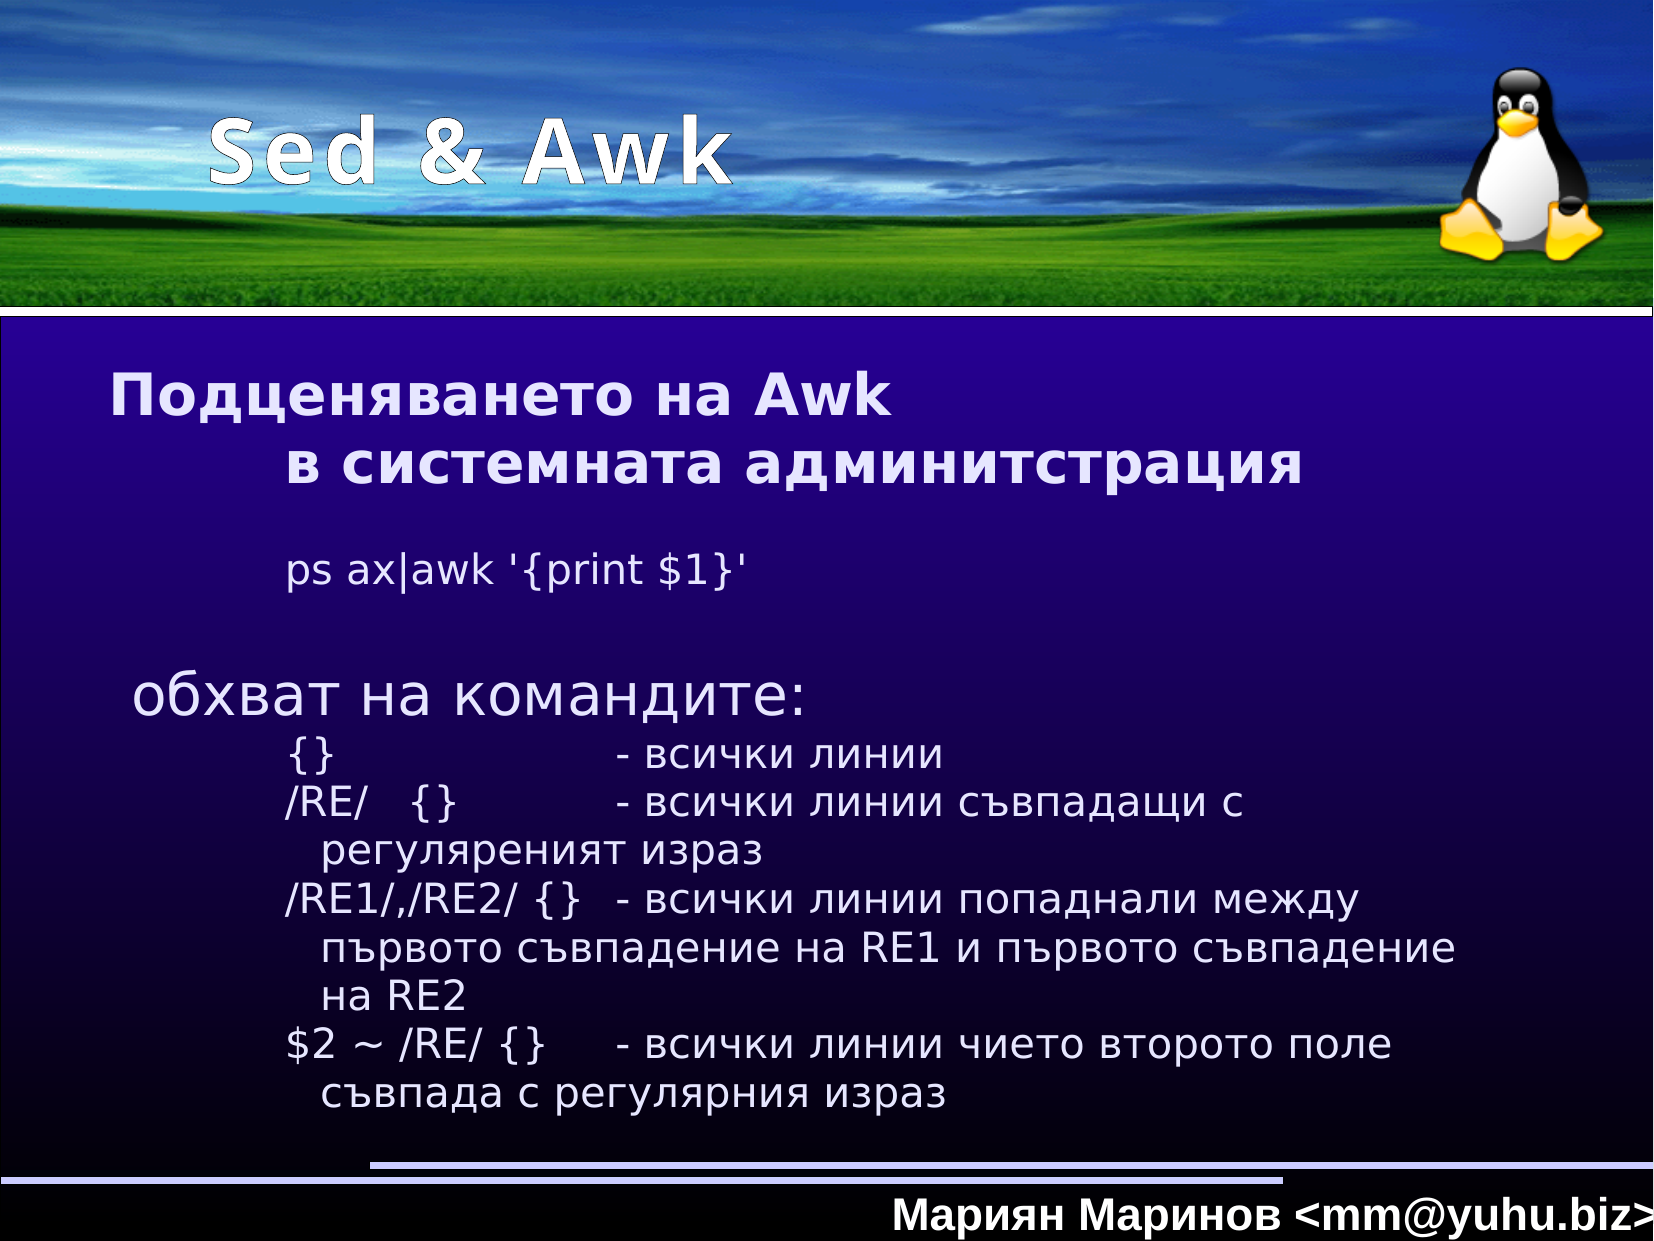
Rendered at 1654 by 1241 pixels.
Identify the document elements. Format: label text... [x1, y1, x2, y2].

text_box Мариян Маринов <mm@yuhu.biz> [891, 1189, 1653, 1241]
title Sed & Awk [206, 44, 1416, 252]
list Подценяването на Awk в системната админитстрация ps ax|awk '{print $1}' обхват на командите: {} - всички линии /RE/ {} - всички линии съвпадащи с регуляреният израз /RE1/,/RE2/ {} - всички линии попаднали между първото съвпадение на RE1 и първото съвпадение на RE2 $2 ~ /RE/ {} - всички линии чието второто поле съвпада с регулярния израз [36, 361, 1464, 1234]
text_box [0, 306, 1653, 1224]
picture [0, 0, 1653, 306]
